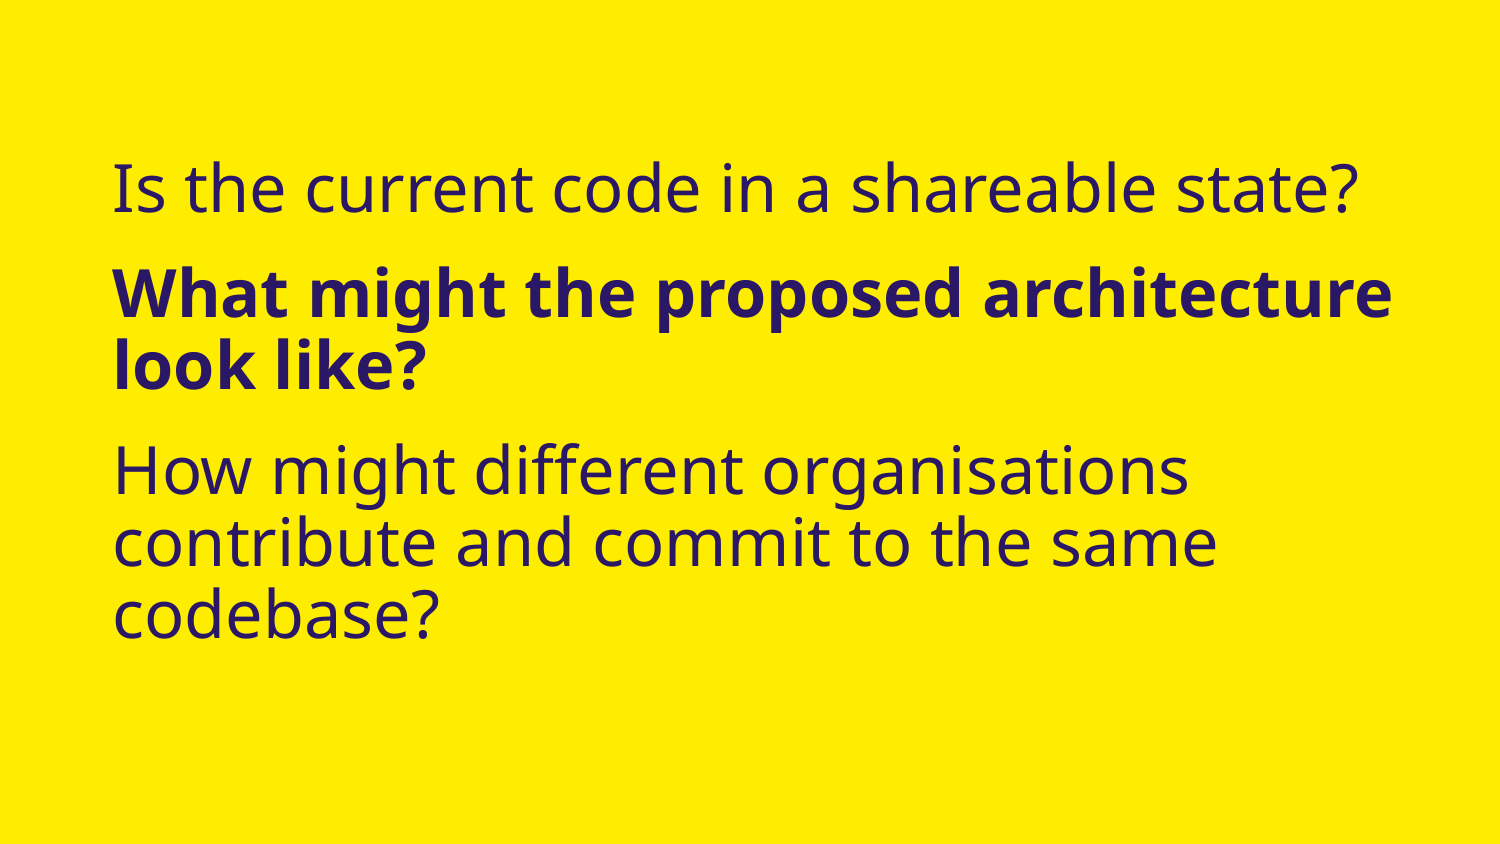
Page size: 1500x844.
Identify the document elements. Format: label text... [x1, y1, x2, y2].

text_box Is the current code in a shareable state? What might the proposed architecture look like? How might different organisations contribute and commit to the same codebase? [112, 154, 1415, 701]
